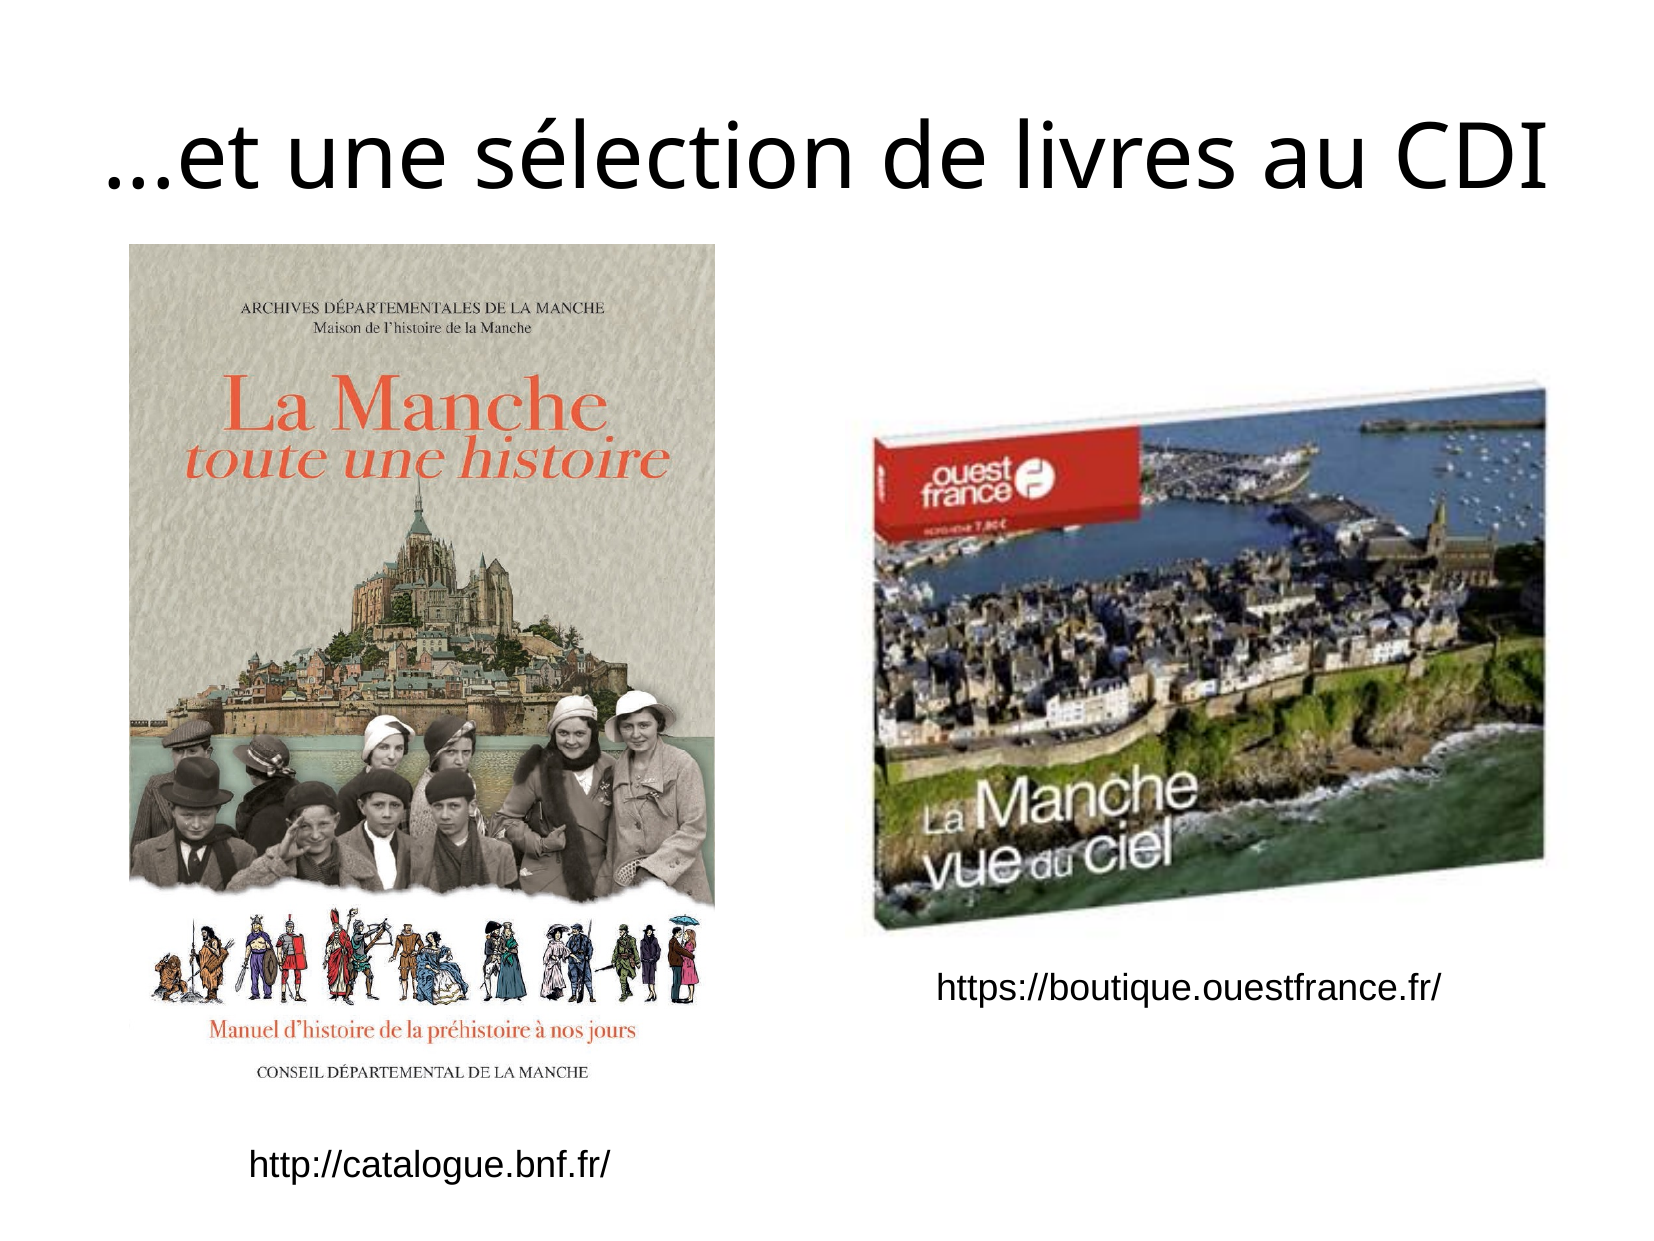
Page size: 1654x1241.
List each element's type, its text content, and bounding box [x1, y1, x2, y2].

text_box http://catalogue.bnf.fr/ [233, 1136, 626, 1193]
picture [129, 244, 715, 1146]
text_box https://boutique.ouestfrance.fr/ [921, 958, 1457, 1016]
title ...et une sélection de livres au CDI [82, 49, 1571, 257]
picture [845, 352, 1572, 948]
